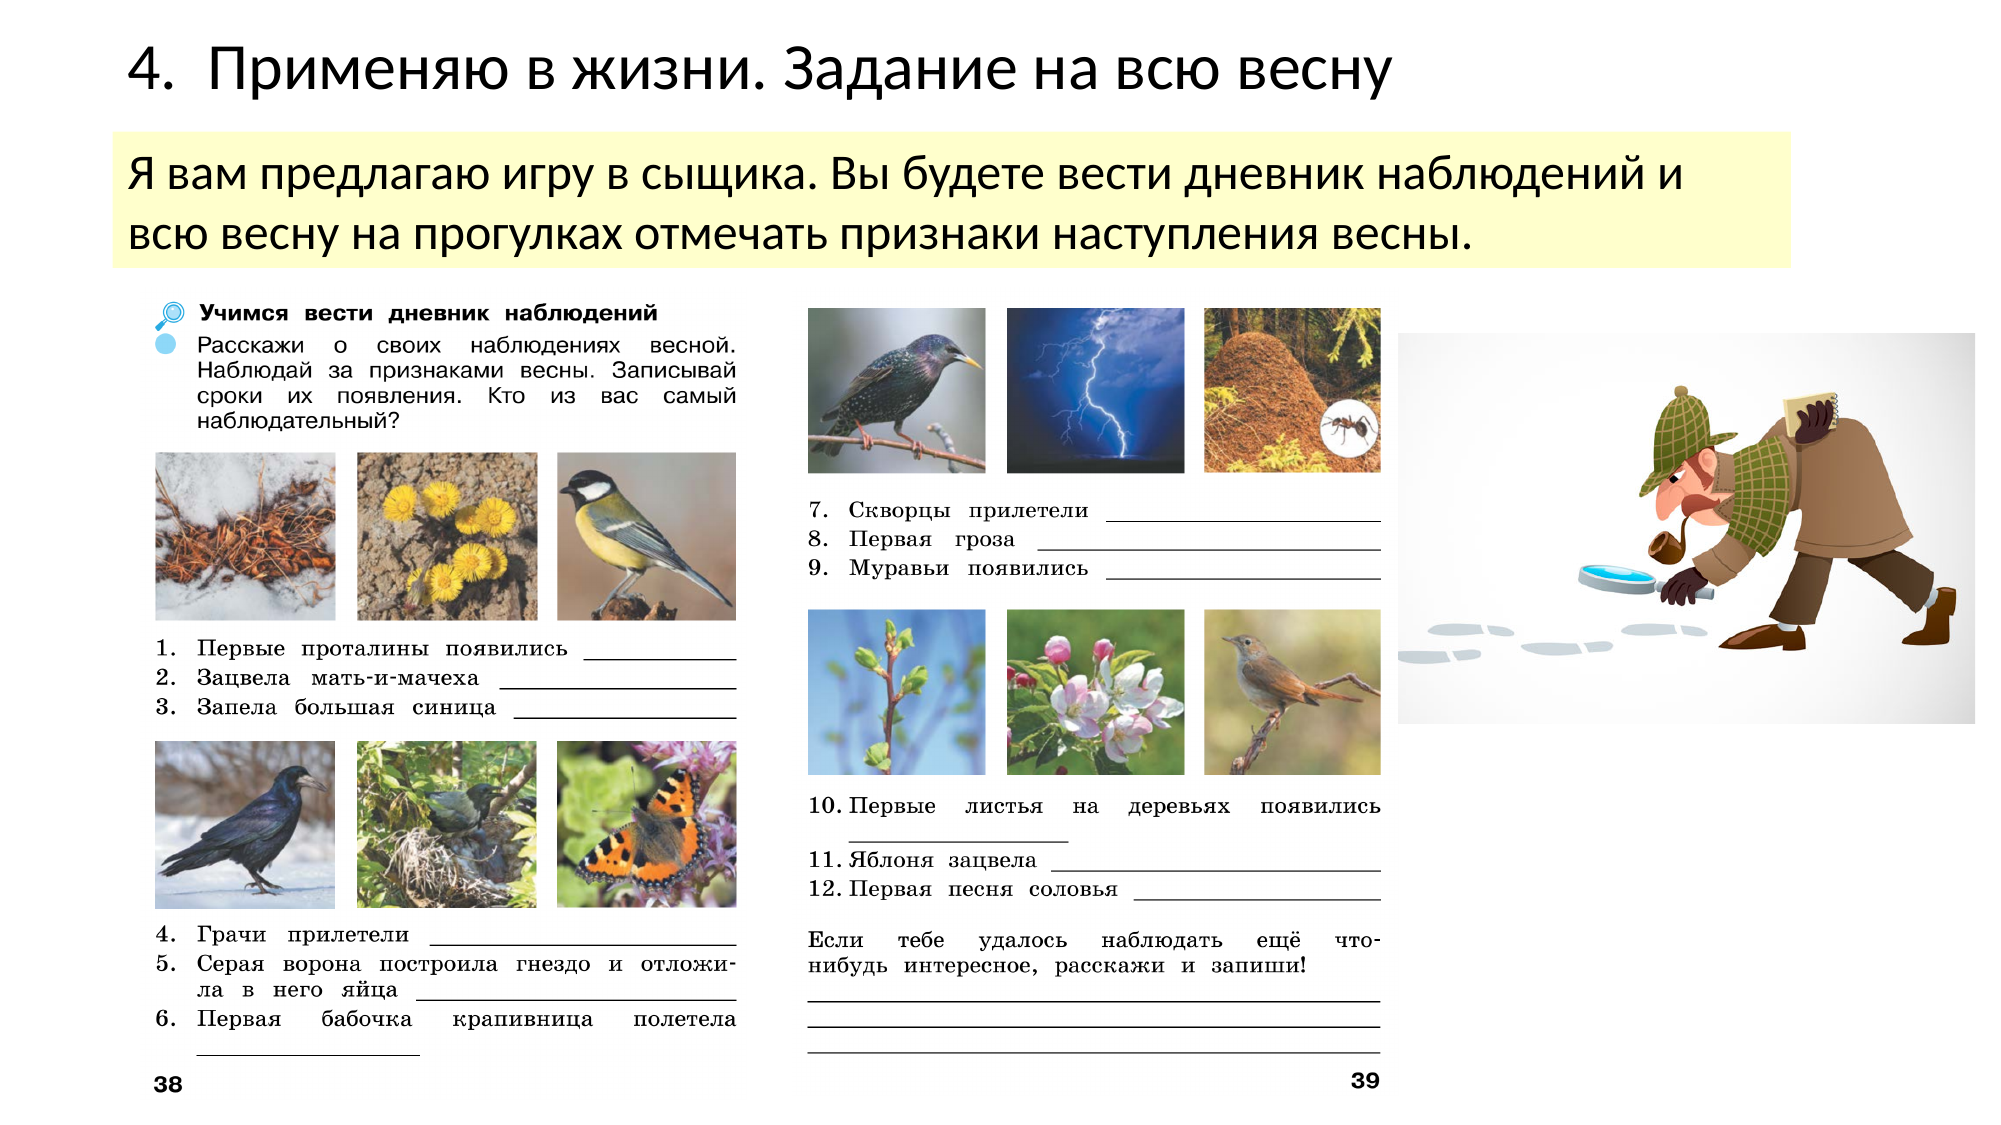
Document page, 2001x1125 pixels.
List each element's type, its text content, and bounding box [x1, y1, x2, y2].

title 4. Применяю в жизни. Задание на всю весну [112, 25, 1838, 112]
picture [140, 288, 747, 1100]
picture [792, 288, 1976, 1096]
text_box Я вам предлагаю игру в сыщика. Вы будете вести дневник наблюдений и всю весну на прогулках отмечать признаки наступления весны. [112, 131, 1791, 268]
